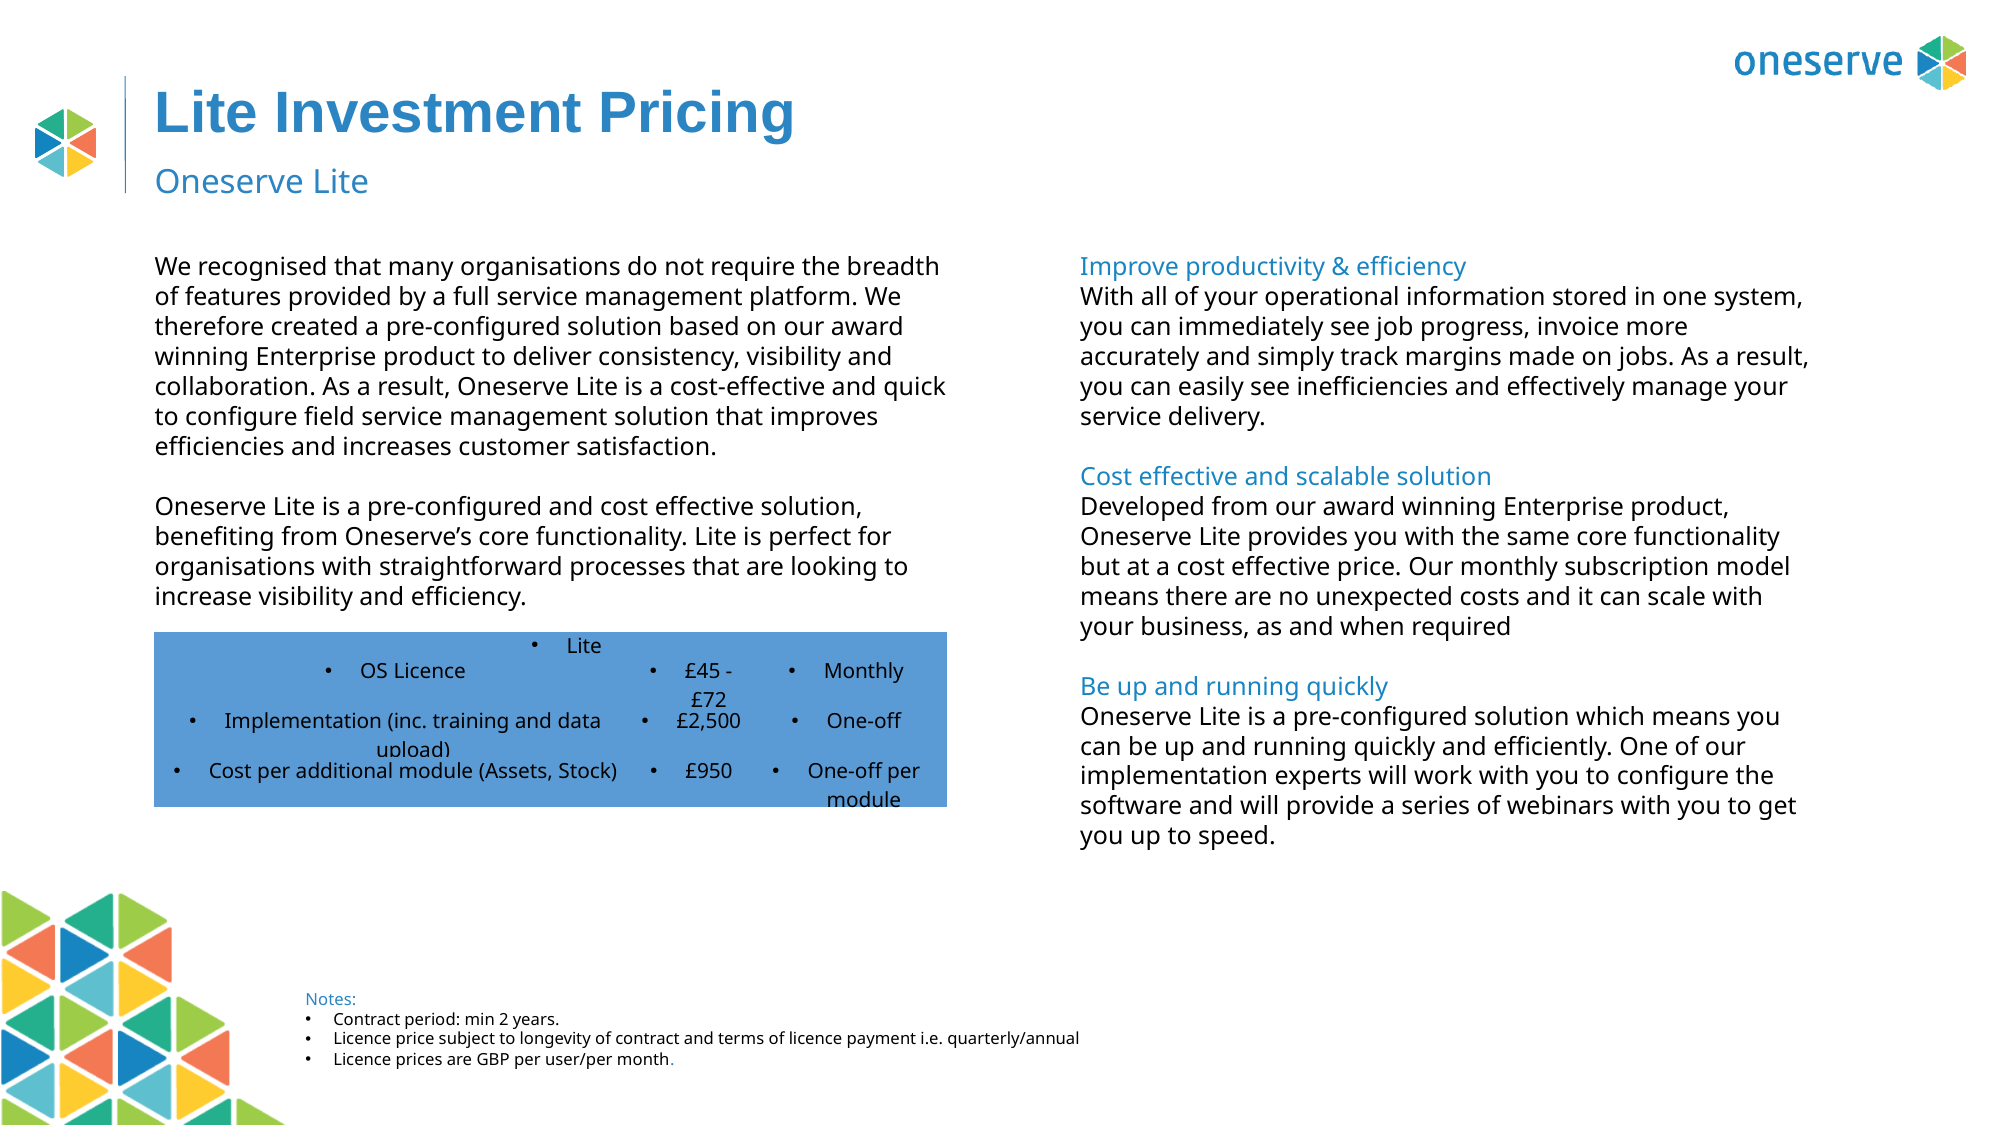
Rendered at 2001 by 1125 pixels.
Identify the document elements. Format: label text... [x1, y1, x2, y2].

table_cell OS Licence [154, 657, 637, 707]
table_cell Cost per additional module (Assets, Stock) [154, 757, 637, 807]
text_box Improve productivity & efficiency With all of your operational information stored in one system, you can immediately see job progress, invoice more accurately and simply track margins made on jobs. As a result, you can easily see inefficiencies and effectively manage your service delivery. Cost effective and scalable solution Developed from our award winning Enterprise product, Oneserve Lite provides you with the same core functionality but at a cost effective price. Our monthly subscription model means there are no unexpected costs and it can scale with your business, as and when required Be up and running quickly Oneserve Lite is a pre-configured solution which means you can be up and running quickly and efficiently. One of our implementation experts will work with you to configure the software and will provide a series of webinars with you to get you up to speed. [1065, 243, 1828, 857]
text_box We recognised that many organisations do not require the breadth of features provided by a full service management platform. We therefore created a pre-configured solution based on our award winning Enterprise product to deliver consistency, visibility and collaboration. As a result, Oneserve Lite is a cost-effective and quick to configure field service management solution that improves efficiencies and increases customer satisfaction. Oneserve Lite is a pre-configured and cost effective solution, benefiting from Oneserve’s core functionality. Lite is perfect for organisations with straightforward processes that are looking to increase visibility and efficiency. [139, 243, 975, 759]
table_cell £45 - £72 [637, 657, 746, 707]
table_header Lite [154, 632, 947, 657]
text_box Oneserve Lite [139, 152, 1150, 249]
text_box Lite Investment Pricing [139, 67, 1066, 152]
text_box Notes: Contract period: min 2 years. Licence price subject to longevity of contract and terms of licence payment i.e. quarterly/annual Licence prices are GBP per user/per month. [290, 981, 1928, 1077]
table_cell £2,500 [637, 707, 746, 757]
table_cell Implementation (inc. training and data upload) [154, 707, 637, 757]
table_cell One-off [746, 707, 947, 757]
table_cell One-off per module [746, 757, 947, 807]
picture [35, 109, 96, 177]
table_cell Monthly [746, 657, 947, 707]
table_cell £950 [637, 757, 746, 807]
